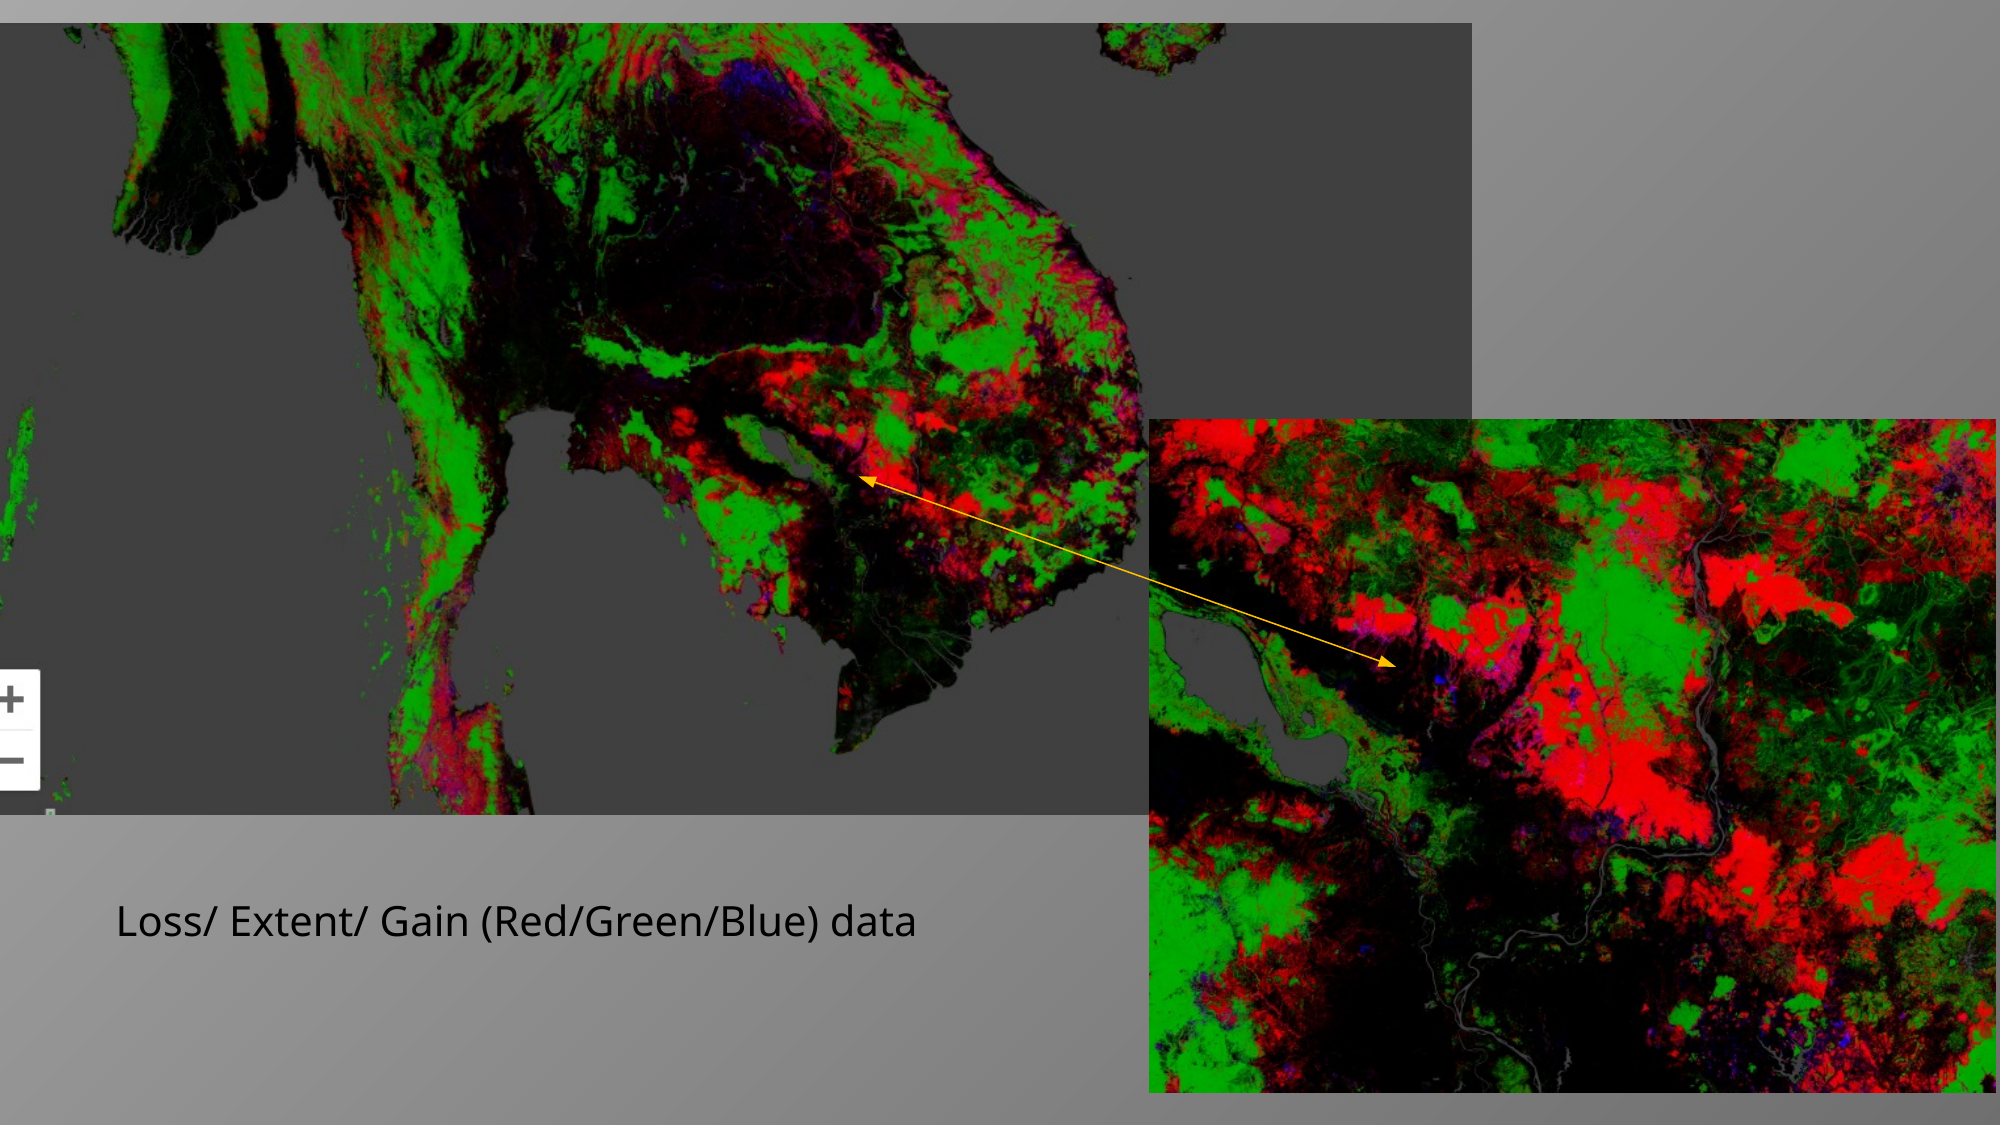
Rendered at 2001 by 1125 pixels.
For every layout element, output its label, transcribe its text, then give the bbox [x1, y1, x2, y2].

picture [0, 23, 1996, 1093]
title Loss/ Extent/ Gain (Red/Green/Blue) data [100, 815, 1149, 1032]
